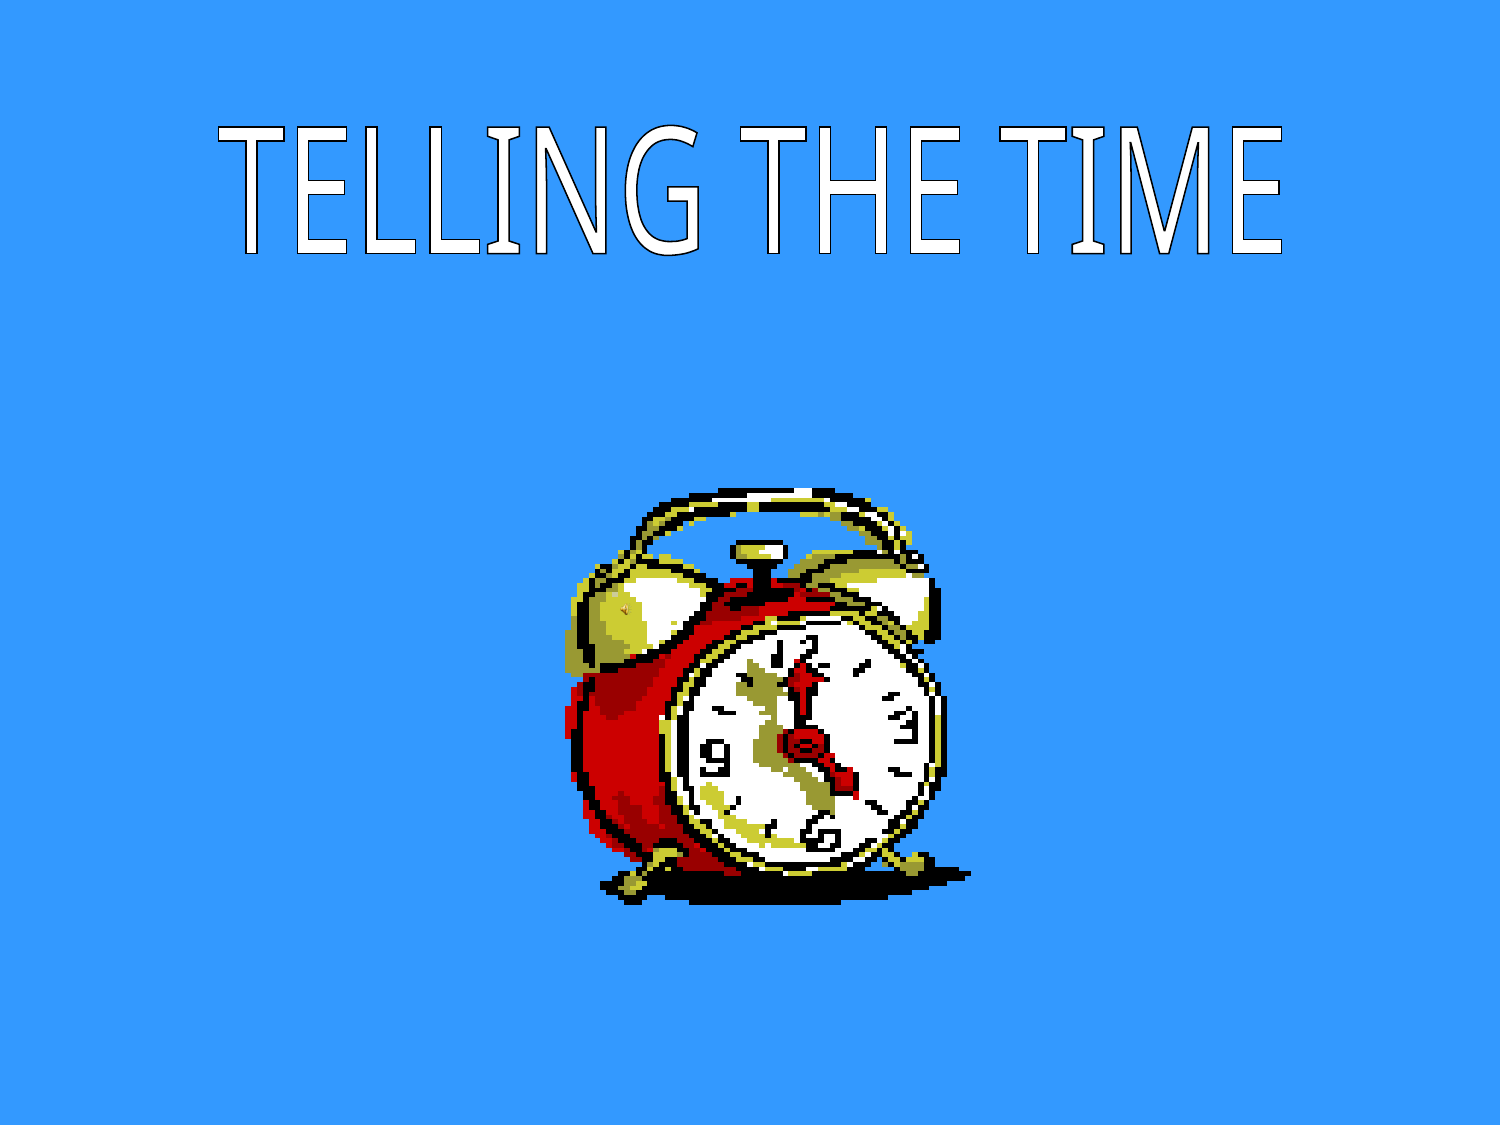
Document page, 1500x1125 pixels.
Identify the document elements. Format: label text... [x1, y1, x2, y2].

text_box TELLING THE TIME [536, 127, 606, 254]
text_box TELLING THE TIME [218, 127, 285, 254]
text_box TELLING THE TIME [297, 127, 347, 254]
picture [454, 290, 971, 905]
text_box TELLING THE TIME [740, 127, 807, 254]
text_box TELLING THE TIME [1232, 127, 1282, 254]
text_box TELLING THE TIME [365, 127, 416, 254]
text_box TELLING THE TIME [1120, 127, 1209, 254]
text_box TELLING THE TIME [1000, 127, 1066, 254]
text_box TELLING THE TIME [910, 127, 960, 254]
text_box TELLING THE TIME [819, 127, 887, 254]
text_box TELLING THE TIME [1072, 127, 1104, 254]
text_box TELLING THE TIME [487, 127, 520, 254]
text_box TELLING THE TIME [430, 127, 480, 254]
text_box TELLING THE TIME [625, 125, 699, 256]
